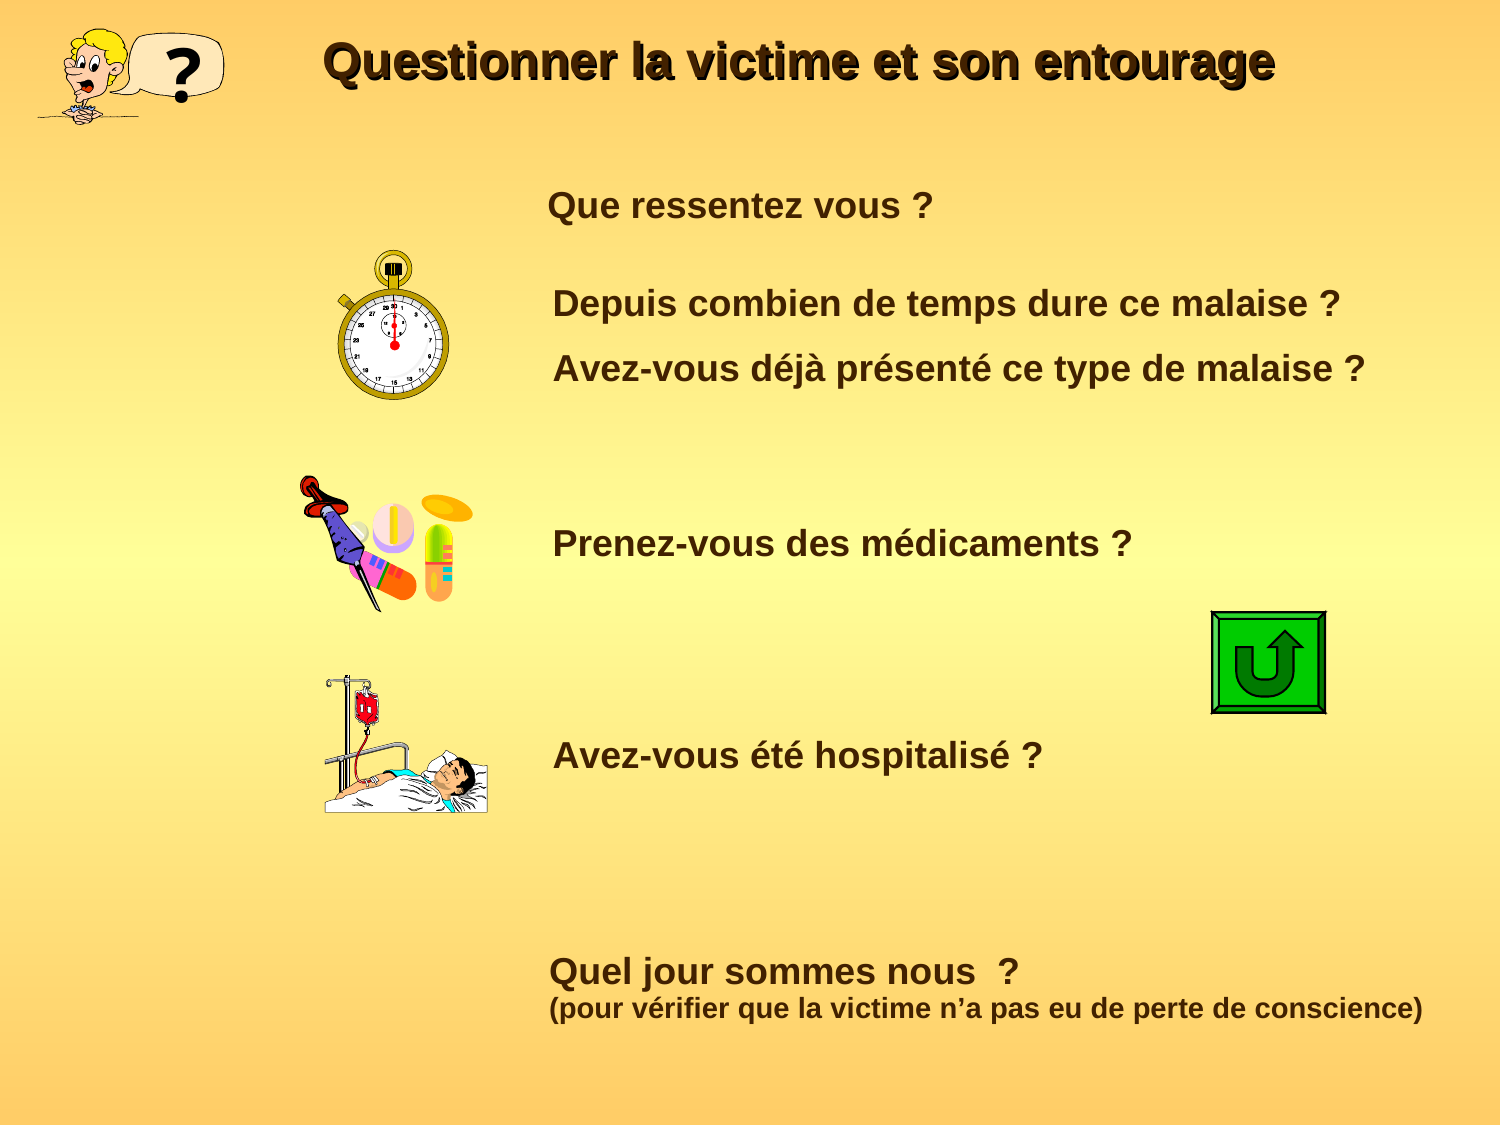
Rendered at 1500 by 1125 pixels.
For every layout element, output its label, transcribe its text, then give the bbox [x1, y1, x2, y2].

picture [300, 474, 475, 613]
text_box Avez-vous été hospitalisé ? [537, 727, 1060, 785]
text_box Questionner la victime et son entourage [287, 24, 1325, 97]
picture [37, 28, 151, 126]
picture [217, 28, 226, 126]
text_box ? [151, 14, 217, 133]
text_box Avez-vous déjà présenté ce type de malaise ? [537, 339, 1382, 398]
text_box Prenez-vous des médicaments ? [537, 514, 1149, 573]
picture [324, 674, 488, 813]
text_box Depuis combien de temps dure ce malaise ? [537, 275, 1358, 333]
text_box Quel jour sommes nous ? (pour vérifier que la victime n’a pas eu de perte de conscience) [534, 942, 1440, 1033]
text_box [1213, 612, 1326, 713]
text_box Que ressentez vous ? [532, 177, 950, 235]
picture [337, 249, 450, 400]
